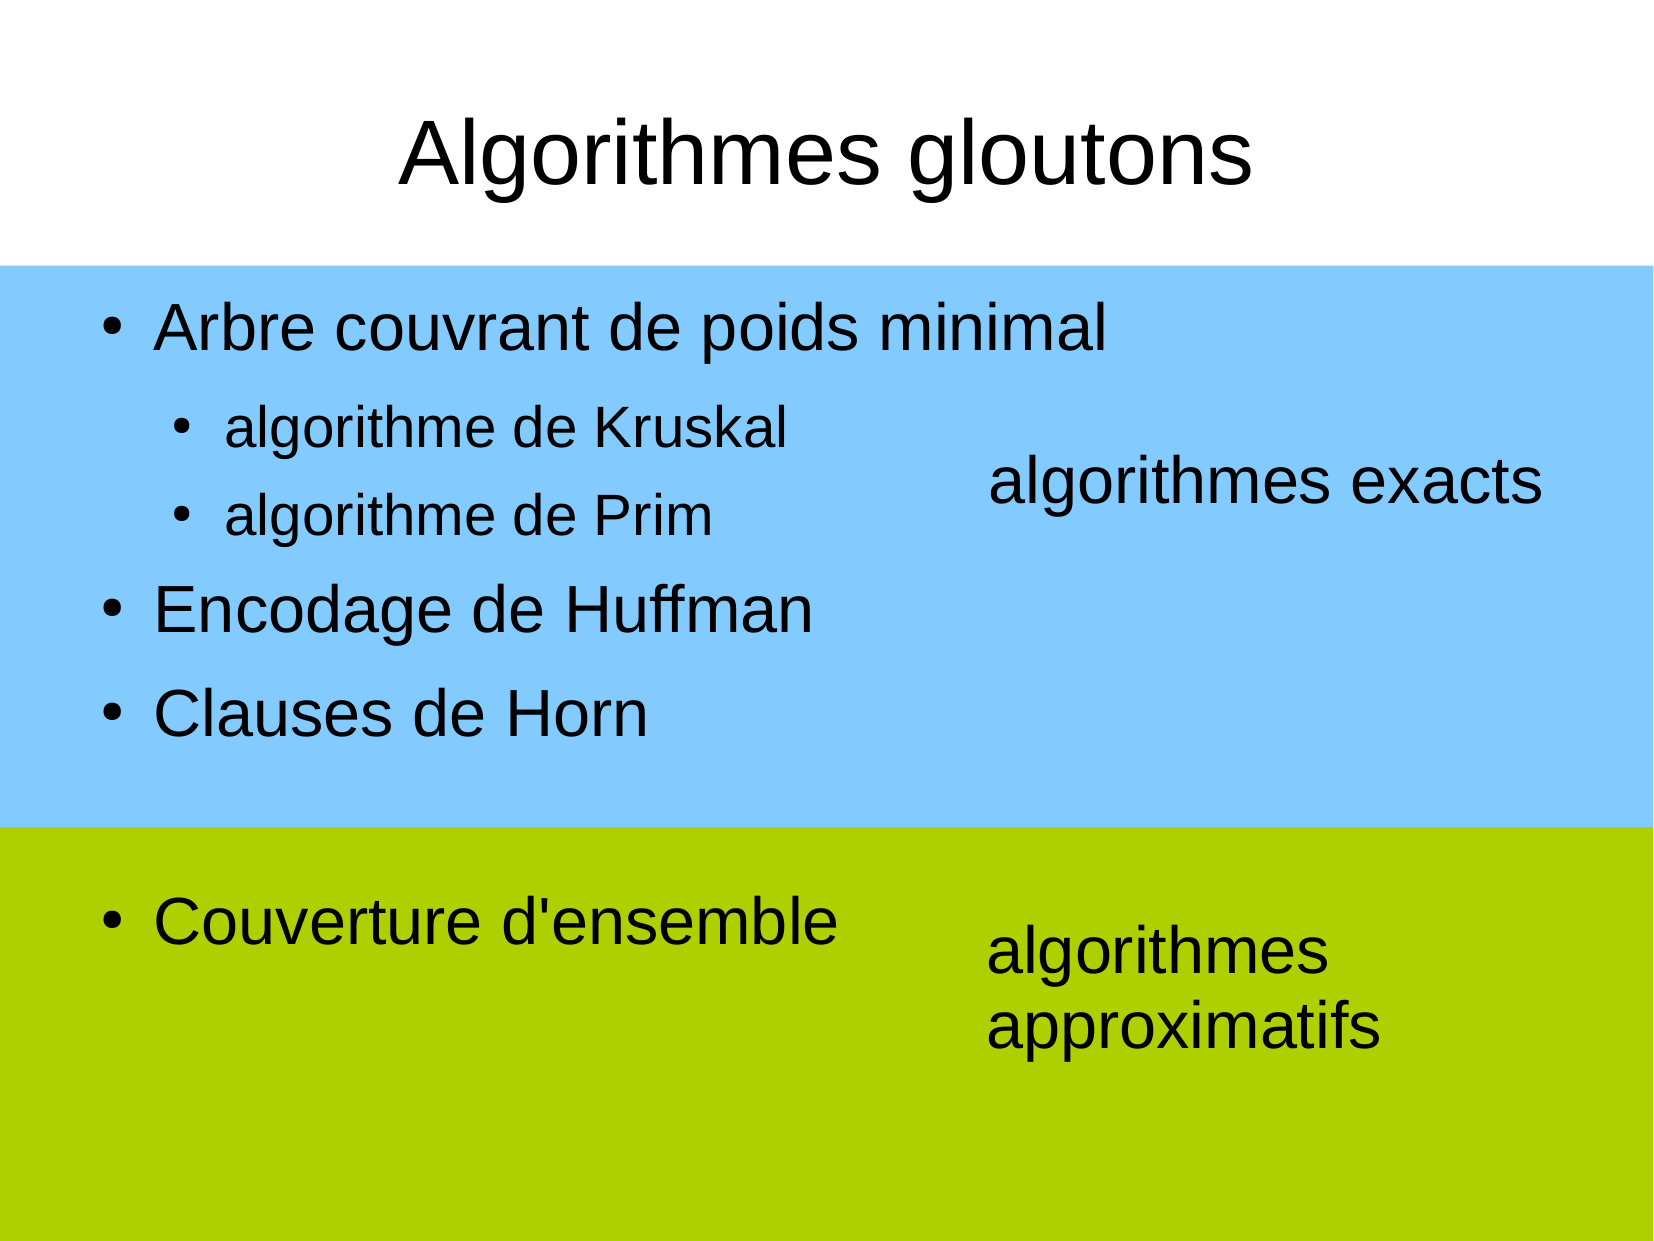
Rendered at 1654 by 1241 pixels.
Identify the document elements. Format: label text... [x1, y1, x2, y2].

title Algorithmes gloutons [82, 49, 1571, 257]
text_box algorithmes exacts [917, 442, 1654, 518]
text_box [0, 265, 1654, 1241]
text_box algorithmes approximatifs [915, 913, 1654, 1063]
list Arbre couvrant de poids minimal algorithme de Kruskal algorithme de Prim Encodage de Huffman Clauses de Horn Couverture d'ensemble [82, 290, 1571, 1109]
text_box [1571, 518, 1654, 913]
